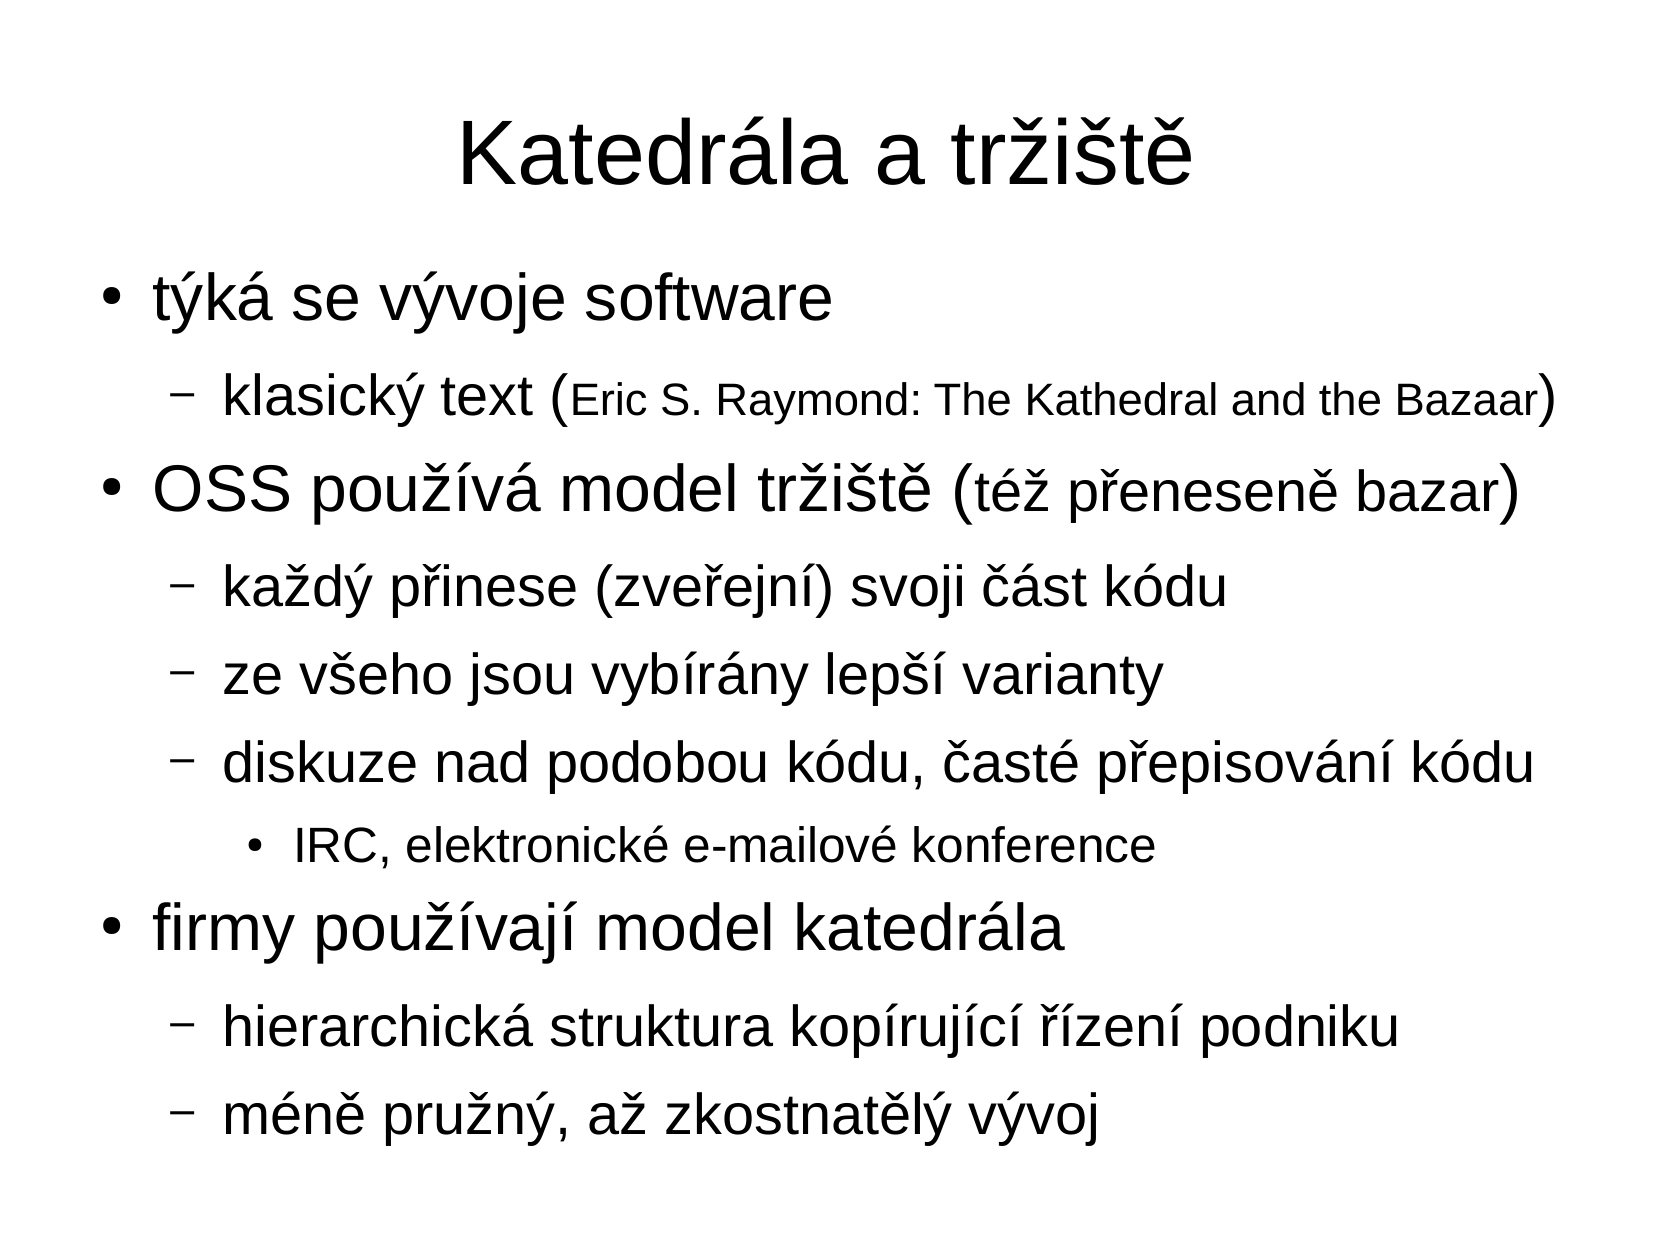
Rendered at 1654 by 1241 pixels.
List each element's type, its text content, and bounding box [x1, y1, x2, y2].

title Katedrála a tržiště [82, 56, 1571, 250]
list týká se vývoje software klasický text (Eric S. Raymond: The Kathedral and the Bazaar) OSS používá model tržiště (též přeneseně bazar) každý přinese (zveřejní) svoji část kódu ze všeho jsou vybírány lepší varianty diskuze nad podobou kódu, časté přepisování kódu IRC, elektronické e-mailové konference firmy používají model katedrála hierarchická struktura kopírující řízení podniku méně pružný, až zkostnatělý vývoj [82, 260, 1625, 1154]
